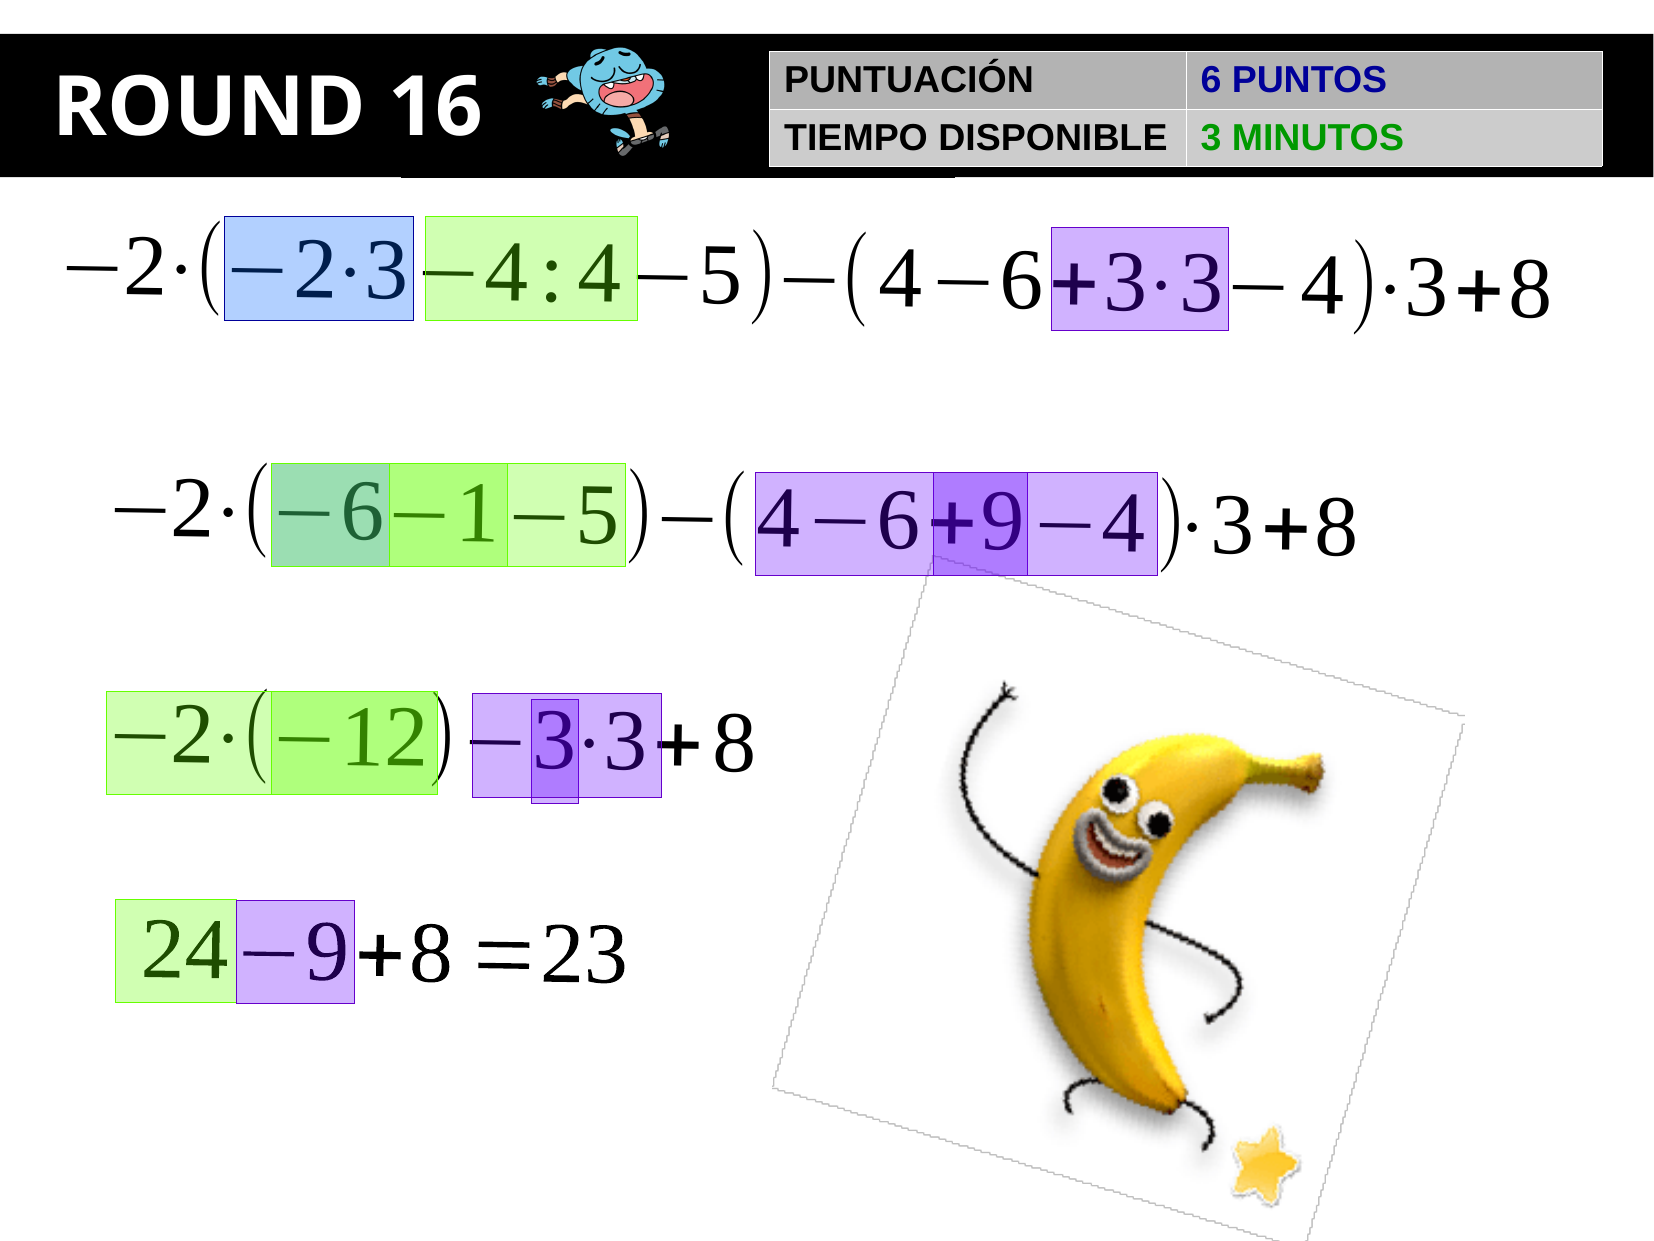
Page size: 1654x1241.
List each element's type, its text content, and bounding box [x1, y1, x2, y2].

chart [662, 694, 778, 795]
table_header PUNTUACIÓN [770, 52, 1186, 109]
table_cell TIEMPO DISPONIBLE [770, 110, 1186, 166]
text_box [1051, 227, 1229, 331]
table_header 6 PUNTOS [1187, 52, 1602, 109]
table_cell 3 MINUTOS [1187, 110, 1602, 166]
chart [386, 222, 1577, 341]
text_box [115, 899, 355, 1004]
chart [626, 467, 874, 569]
picture [401, 34, 955, 178]
chart [82, 685, 571, 790]
text_box [755, 472, 1158, 576]
text_box [425, 216, 638, 321]
text_box [106, 691, 438, 795]
text_box [472, 693, 662, 804]
chart [355, 904, 653, 1004]
text_box ROUND 16 [38, 38, 482, 178]
picture [772, 576, 1465, 1241]
chart [1158, 476, 1383, 579]
chart [82, 459, 326, 561]
text_box [271, 463, 626, 567]
title [0, 33, 1654, 178]
text_box [224, 216, 414, 321]
chart [35, 216, 224, 319]
